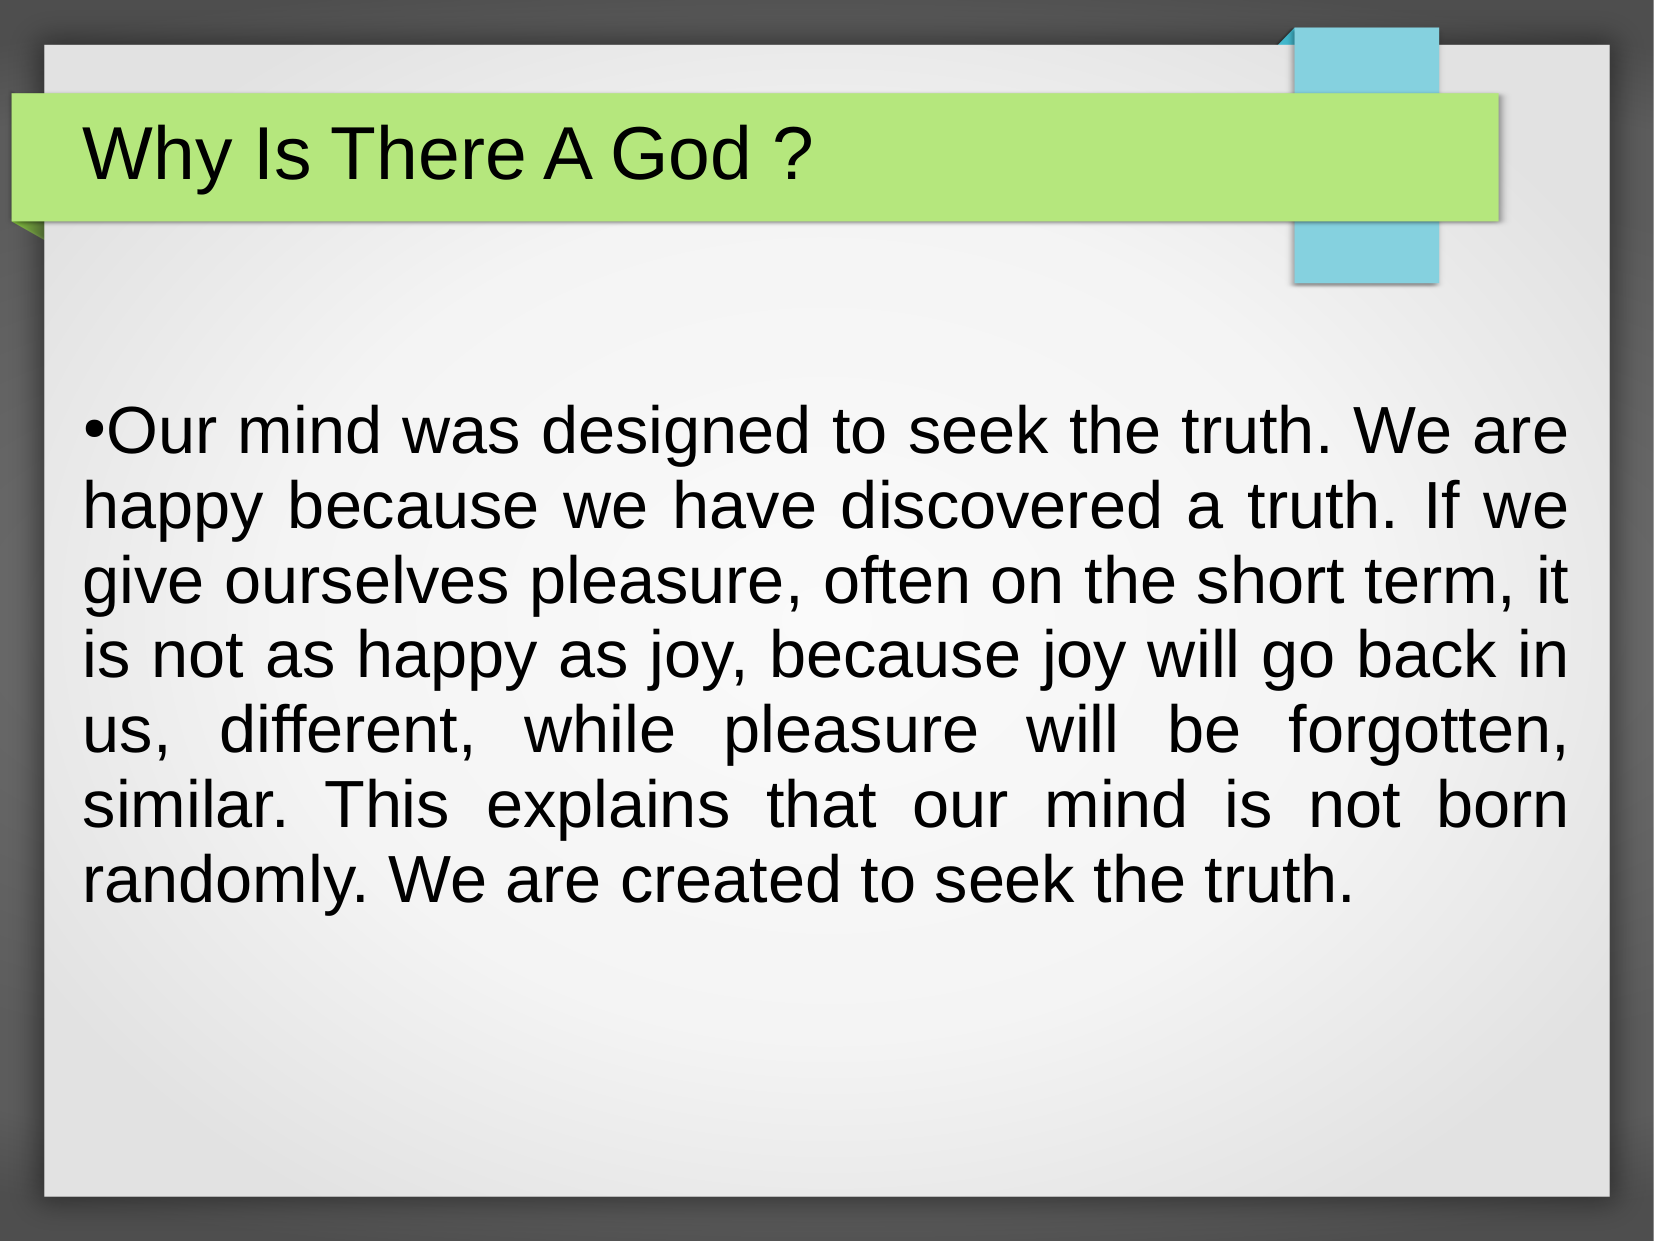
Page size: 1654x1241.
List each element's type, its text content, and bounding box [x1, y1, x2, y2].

title Why Is There A God ? [82, 94, 1264, 213]
subtitle Our mind was designed to seek the truth. We are happy because we have discovered a truth. If we give ourselves pleasure, often on the short term, it is not as happy as joy, because joy will go back in us, different, while pleasure will be forgotten, similar. This explains that our mind is not born randomly. We are created to seek the truth. [82, 295, 1571, 1015]
picture [0, 0, 1654, 1241]
